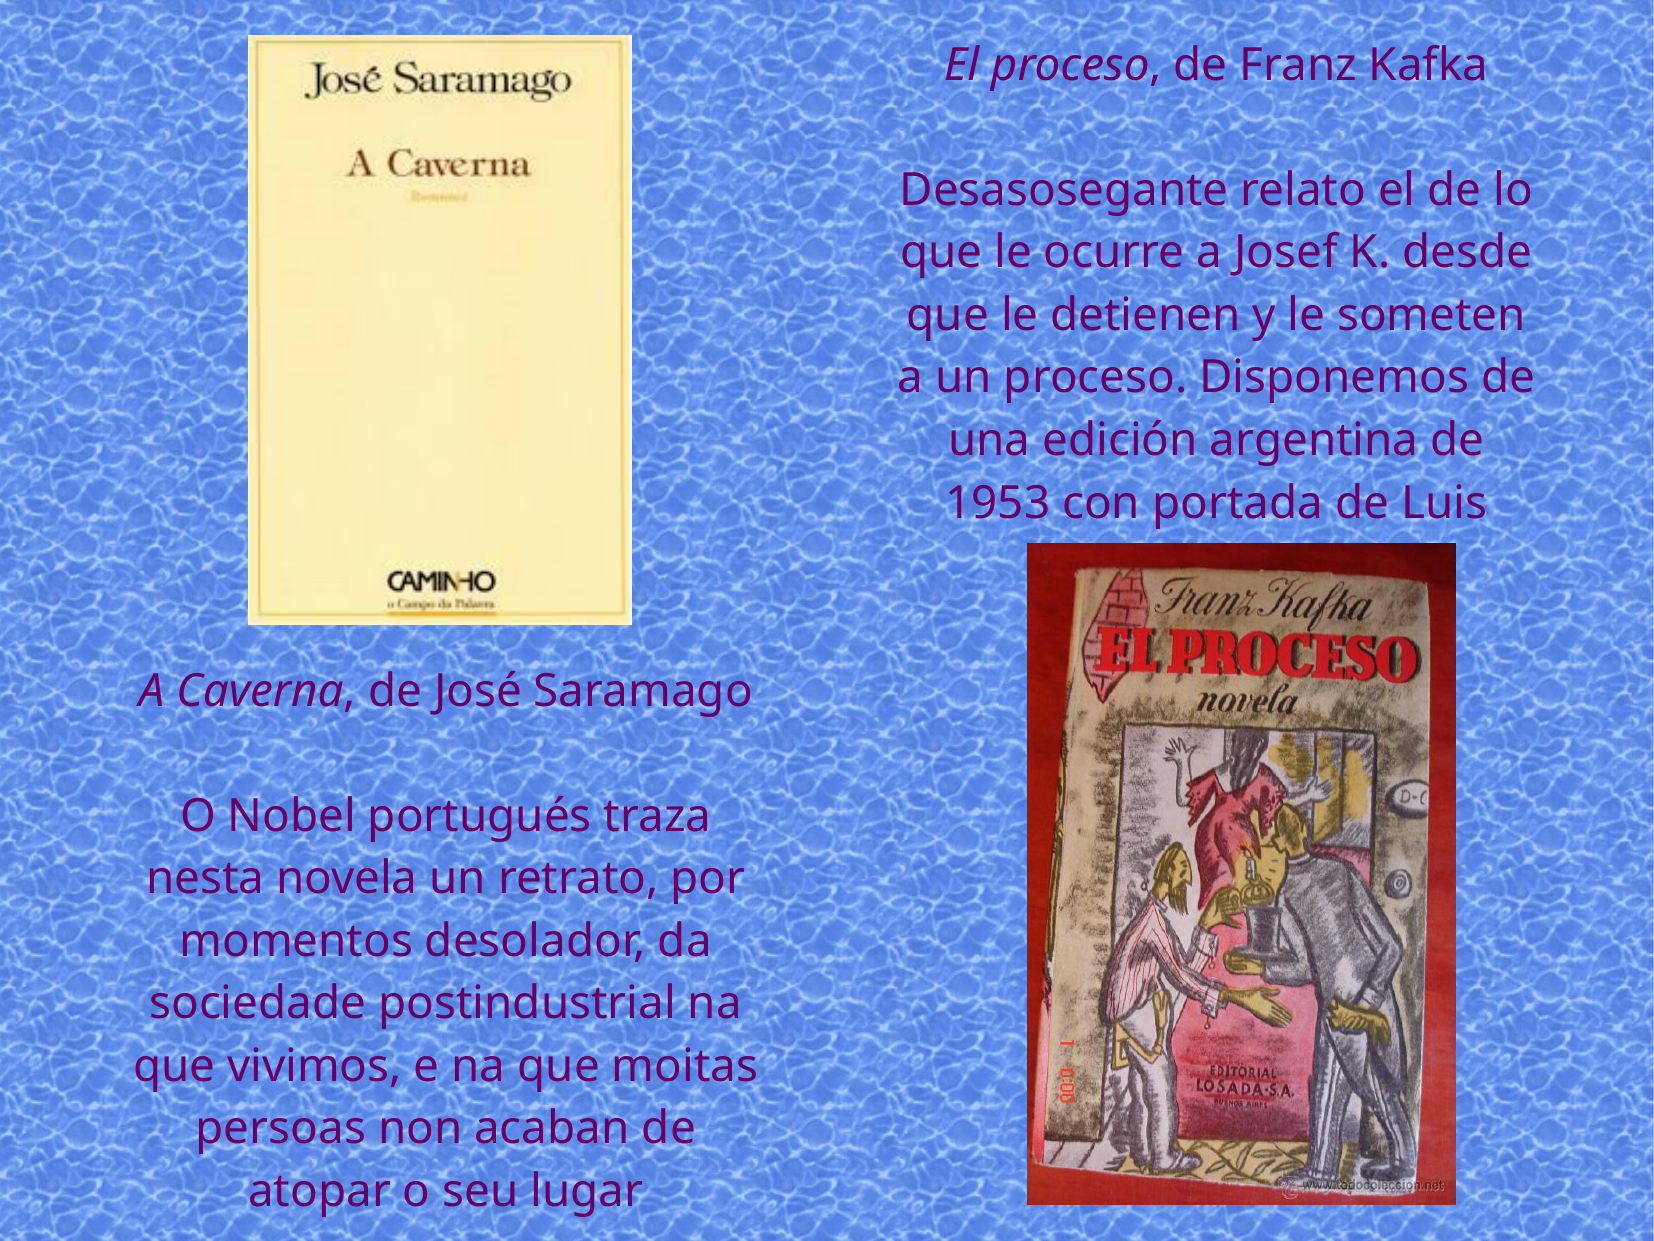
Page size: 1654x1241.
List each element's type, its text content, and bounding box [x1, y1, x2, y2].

text_box El proceso, de Franz Kafka Desasosegante relato el de lo que le ocurre a Josef K. desde que le detienen y le someten a un proceso. Disponemos de una edición argentina de 1953 con portada de Luis Seoane [879, 23, 1554, 572]
text_box A Caverna, de José Saramago O Nobel portugués traza nesta novela un retrato, por momentos desolador, da sociedade postindustrial na que vivimos, e na que moitas persoas non acaban de atopar o seu lugar [106, 649, 786, 1241]
picture [0, 0, 1654, 1241]
